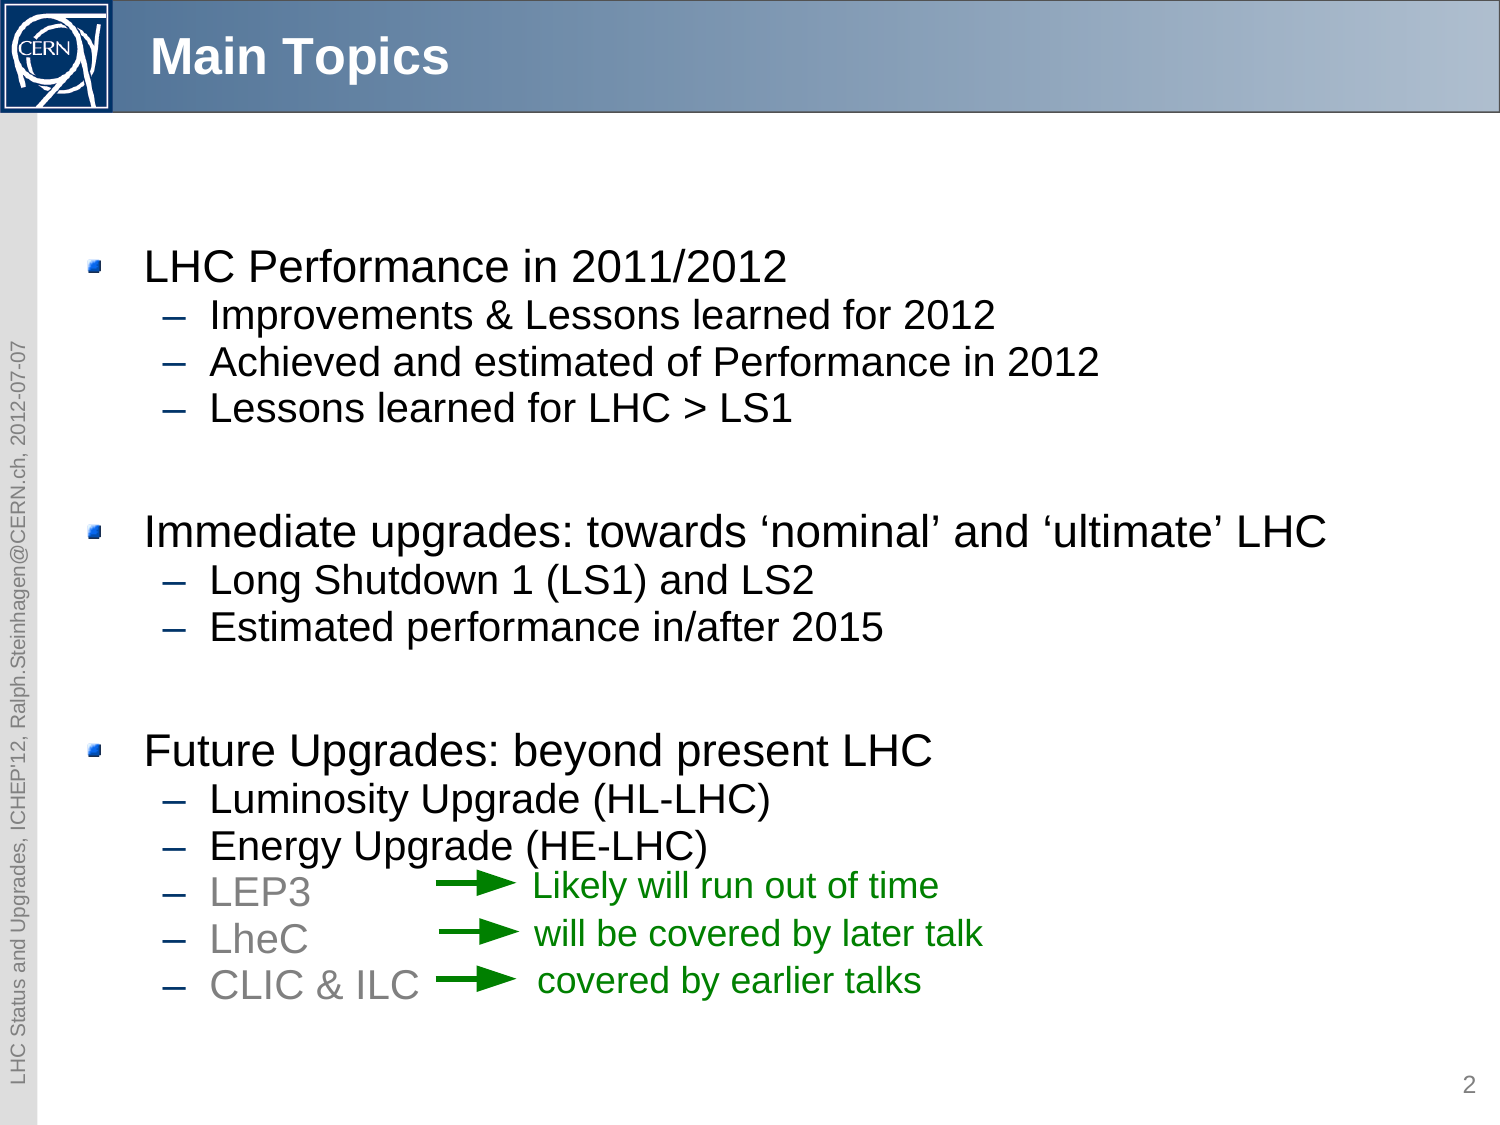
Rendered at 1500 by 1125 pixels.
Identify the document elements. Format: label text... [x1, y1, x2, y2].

picture [0, 0, 113, 113]
text_box covered by earlier talks [522, 951, 937, 1009]
text_box Likely will run out of time [517, 857, 954, 915]
title Main Topics [150, 0, 1201, 113]
list LHC Performance in 2011/2012 Improvements & Lessons learned for 2012 Achieved and estimated of Performance in 2012 Lessons learned for LHC > LS1 Immediate upgrades: towards ‘nominal’ and ‘ultimate’ LHC Long Shutdown 1 (LS1) and LS2 Estimated performance in/after 2015 Future Upgrades: beyond present LHC Luminosity Upgrade (HL-LHC) Energy Upgrade (HE-LHC) LEP3 LheC CLIC & ILC [87, 137, 1438, 1055]
text_box will be covered by later talk [519, 904, 997, 962]
